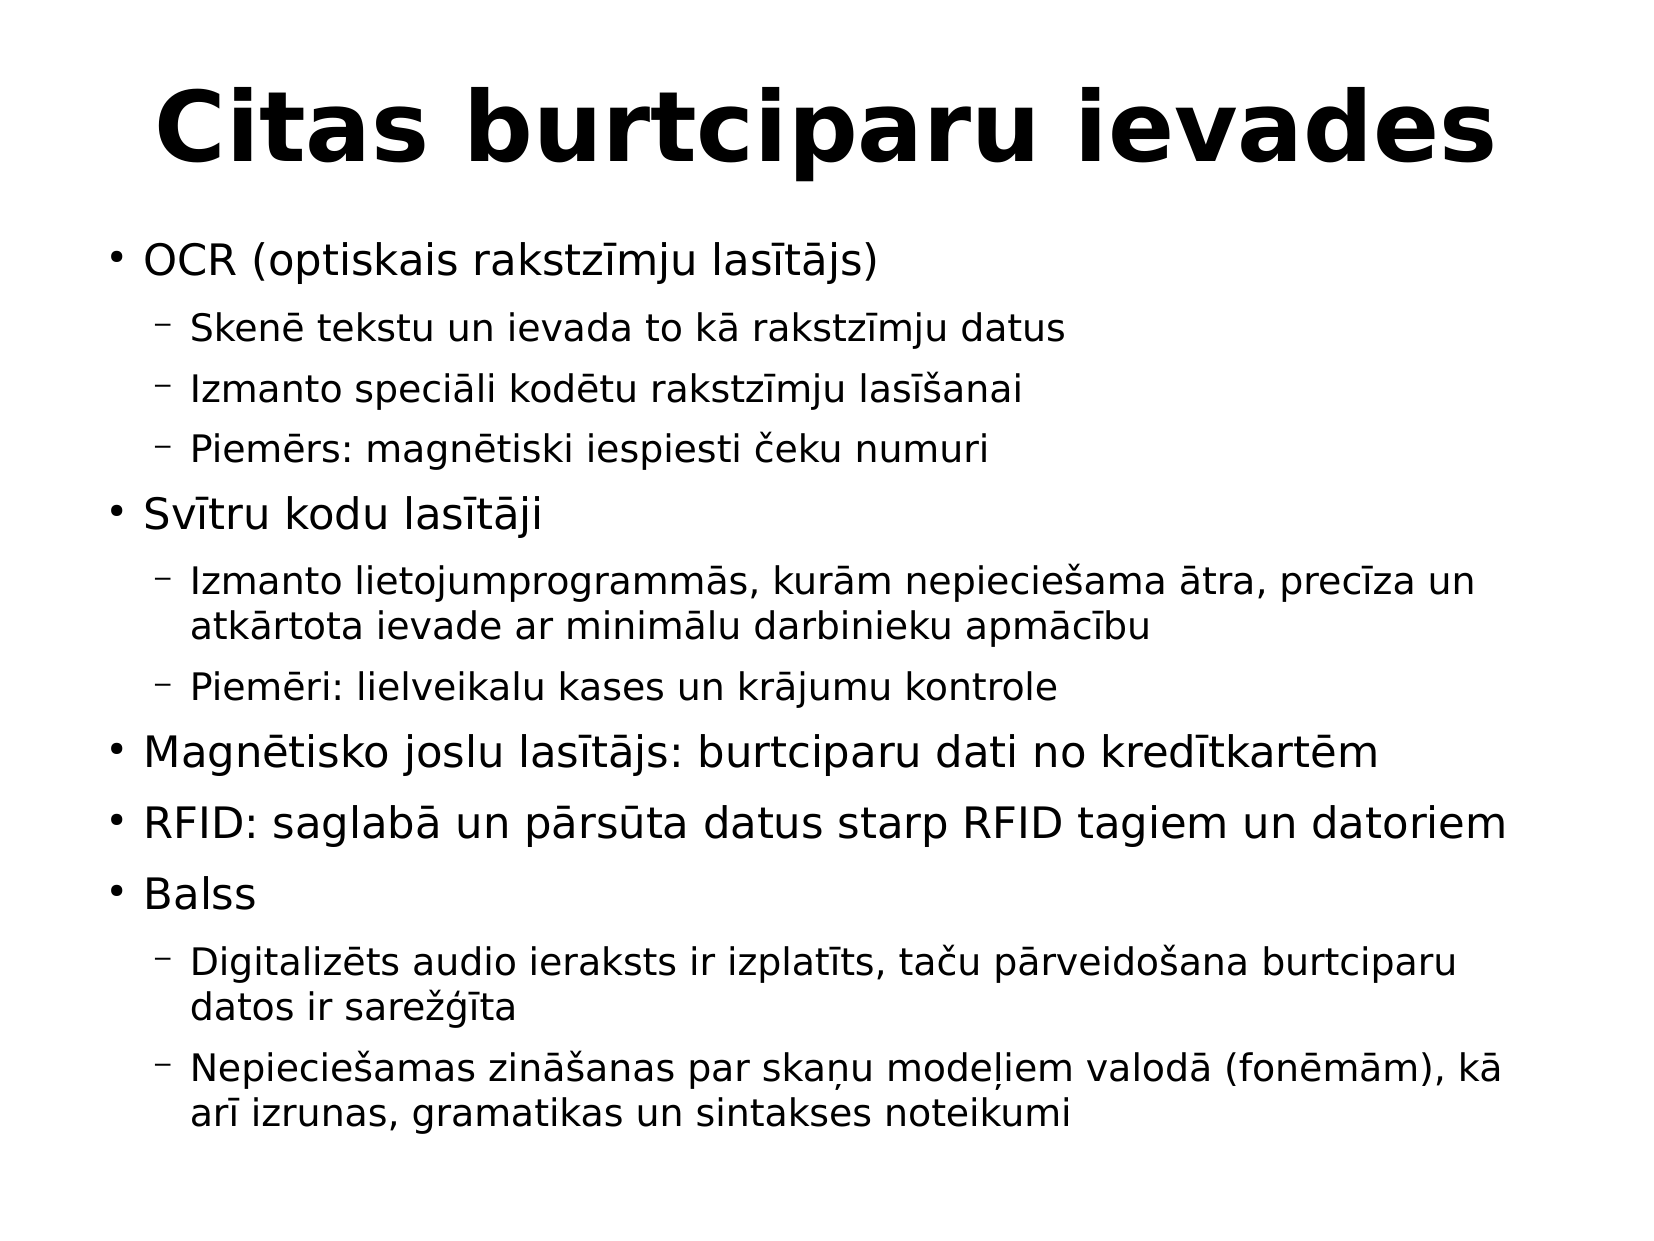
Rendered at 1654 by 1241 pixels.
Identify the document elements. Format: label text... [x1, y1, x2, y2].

list OCR (optiskais rakstzīmju lasītājs) Skenē tekstu un ievada to kā rakstzīmju datus Izmanto speciāli kodētu rakstzīmju lasīšanai Piemērs: magnētiski iespiesti čeku numuri Svītru kodu lasītāji Izmanto lietojumprogrammās, kurām nepieciešama ātra, precīza un atkārtota ievade ar minimālu darbinieku apmācību Piemēri: lielveikalu kases un krājumu kontrole Magnētisko joslu lasītājs: burtciparu dati no kredītkartēm RFID: saglabā un pārsūta datus starp RFID tagiem un datoriem Balss Digitalizēts audio ieraksts ir izplatīts, taču pārveidošana burtciparu datos ir sarežģīta Nepieciešamas zināšanas par skaņu modeļiem valodā (fonēmām), kā arī izrunas, gramatikas un sintakses noteikumi [82, 225, 1538, 1186]
title Citas burtciparu ievades [82, 49, 1571, 196]
